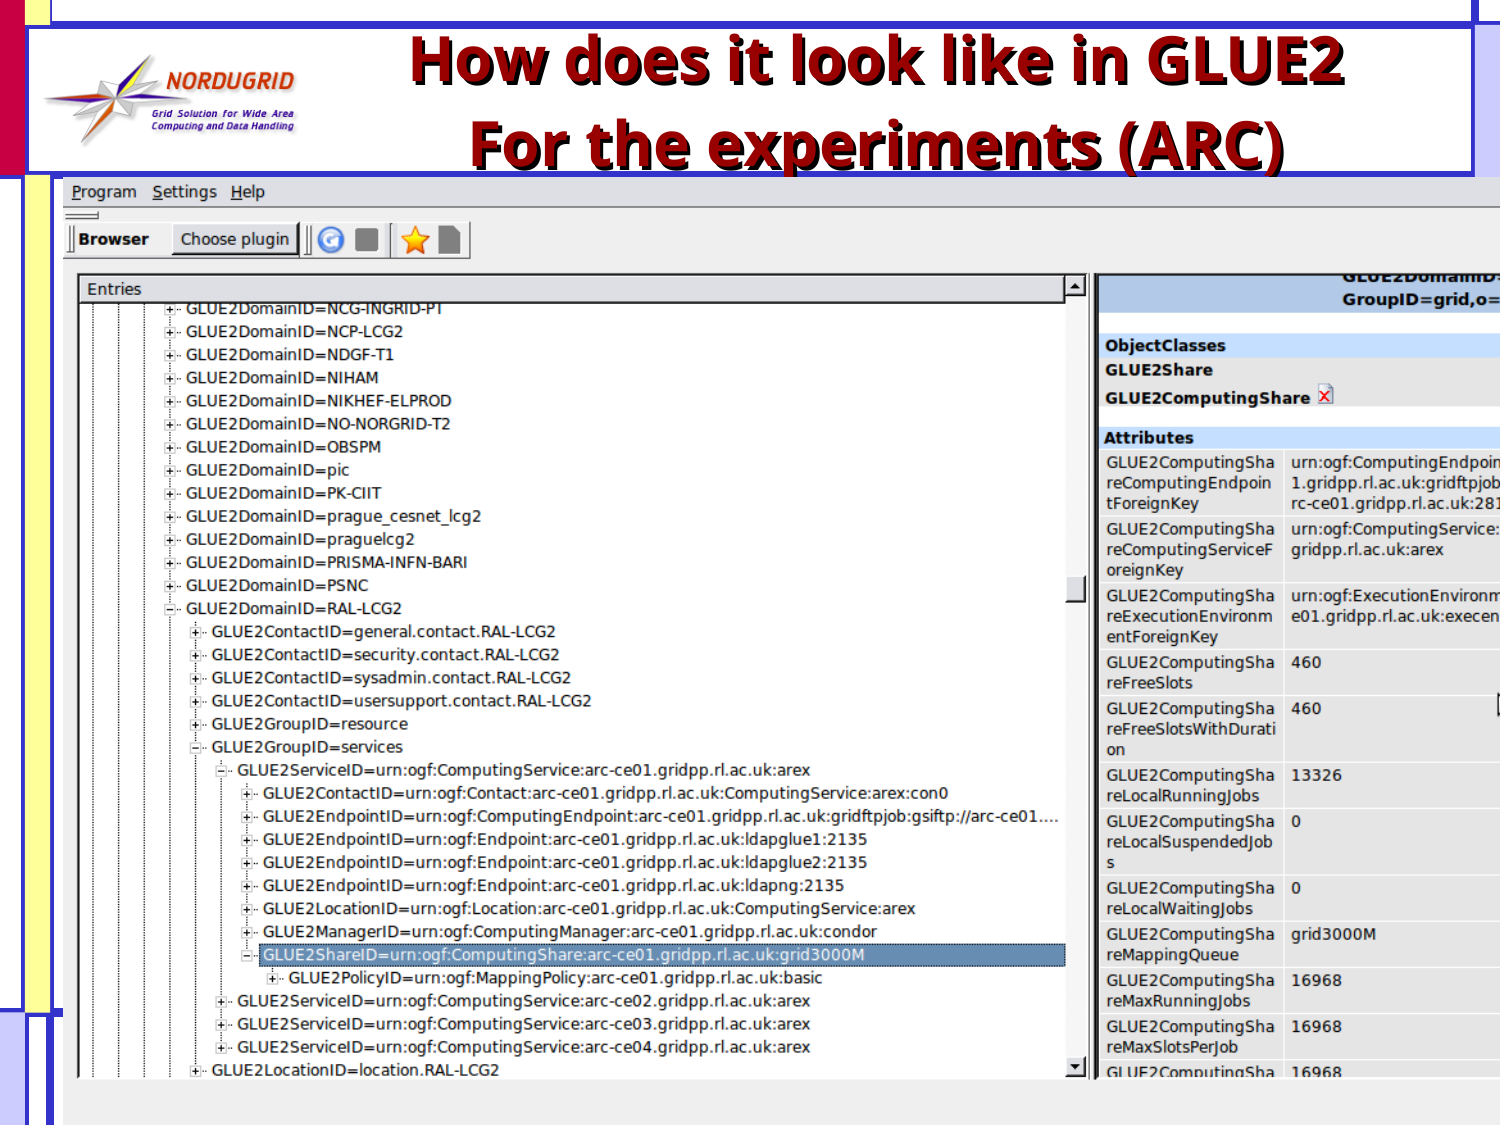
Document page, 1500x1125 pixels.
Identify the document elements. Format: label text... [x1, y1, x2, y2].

picture [63, 177, 1500, 1125]
picture [40, 49, 301, 148]
title How does it look like in GLUE2 For the experiments (ARC) [324, 17, 1428, 177]
